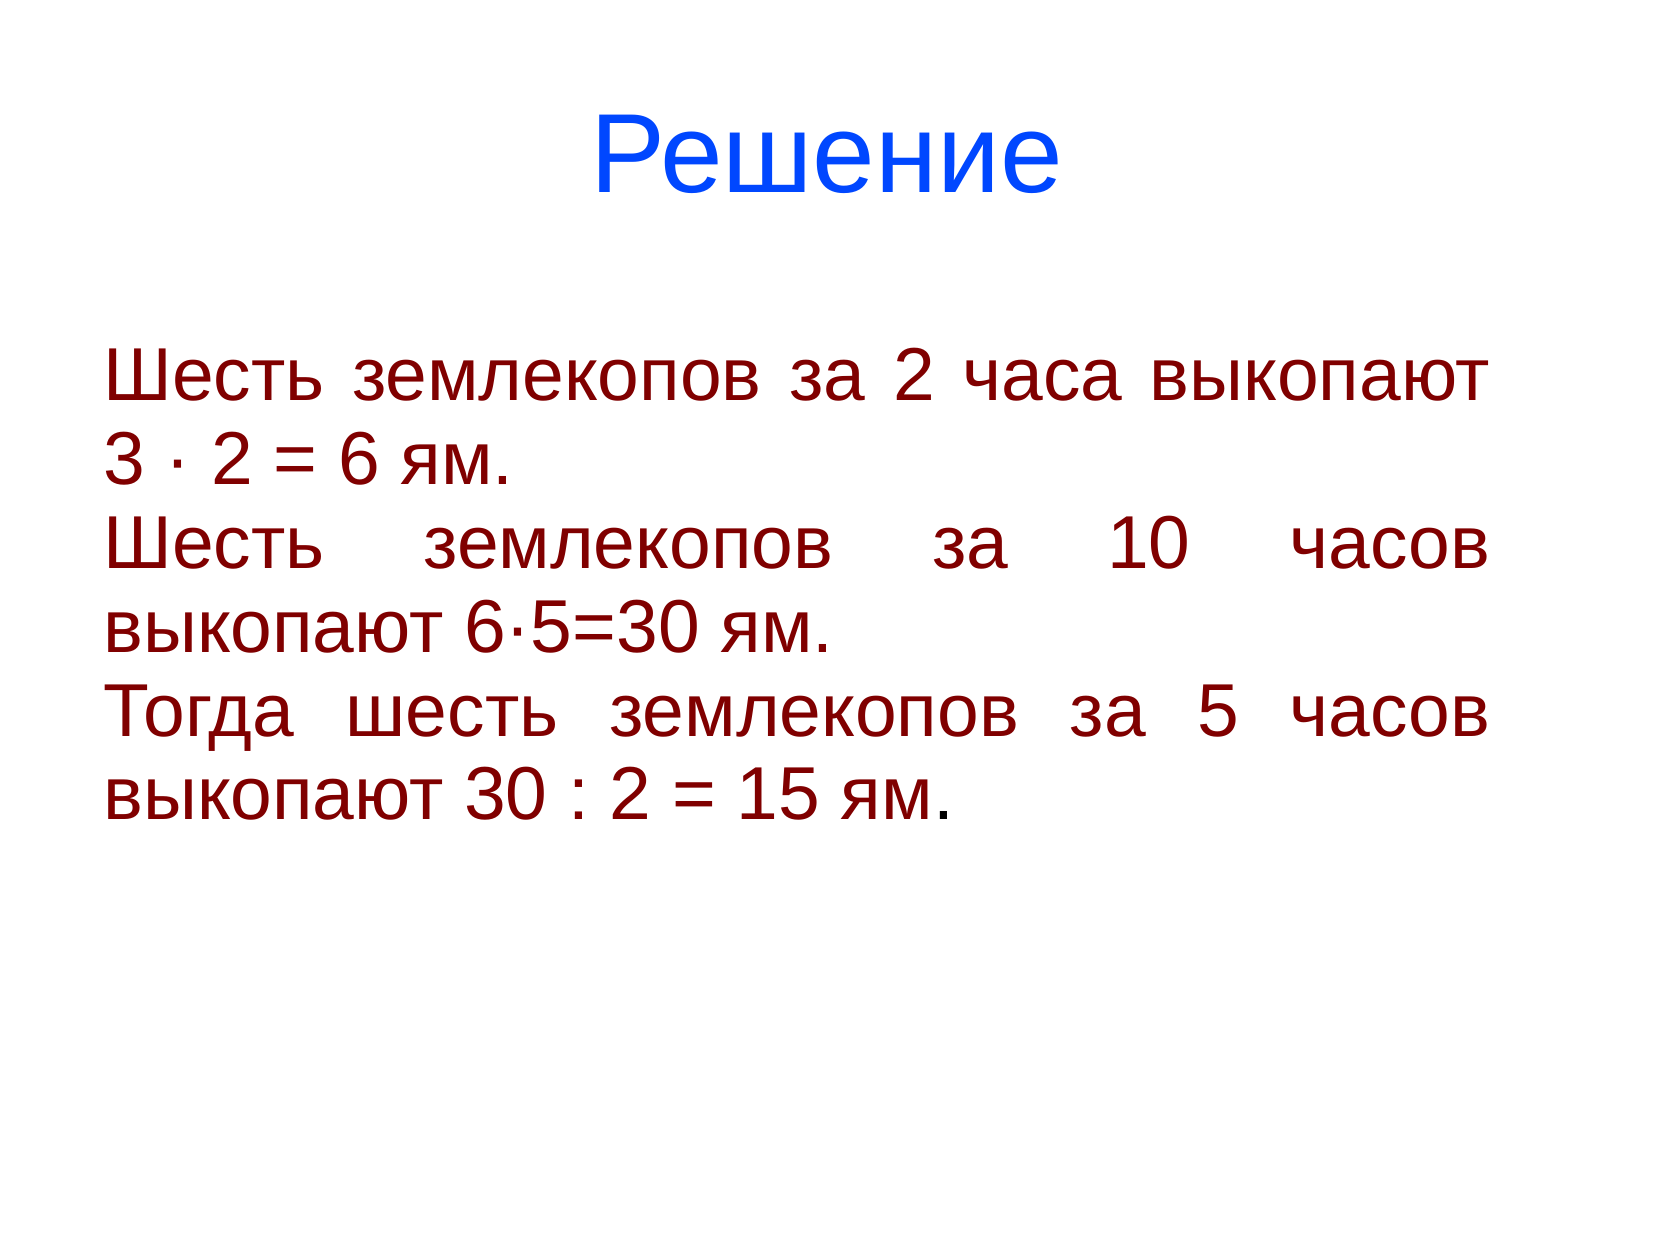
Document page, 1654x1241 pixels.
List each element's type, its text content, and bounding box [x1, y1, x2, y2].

text_box Шесть землекопов за 2 часа выкопают 3 · 2 = 6 ям. Шесть землекопов за 10 часов выкопают 6·5=30 ям. Тогда шесть землекопов за 5 часов выкопают 30 : 2 = 15 ям. [88, 324, 1506, 945]
title Решение [82, 56, 1571, 250]
